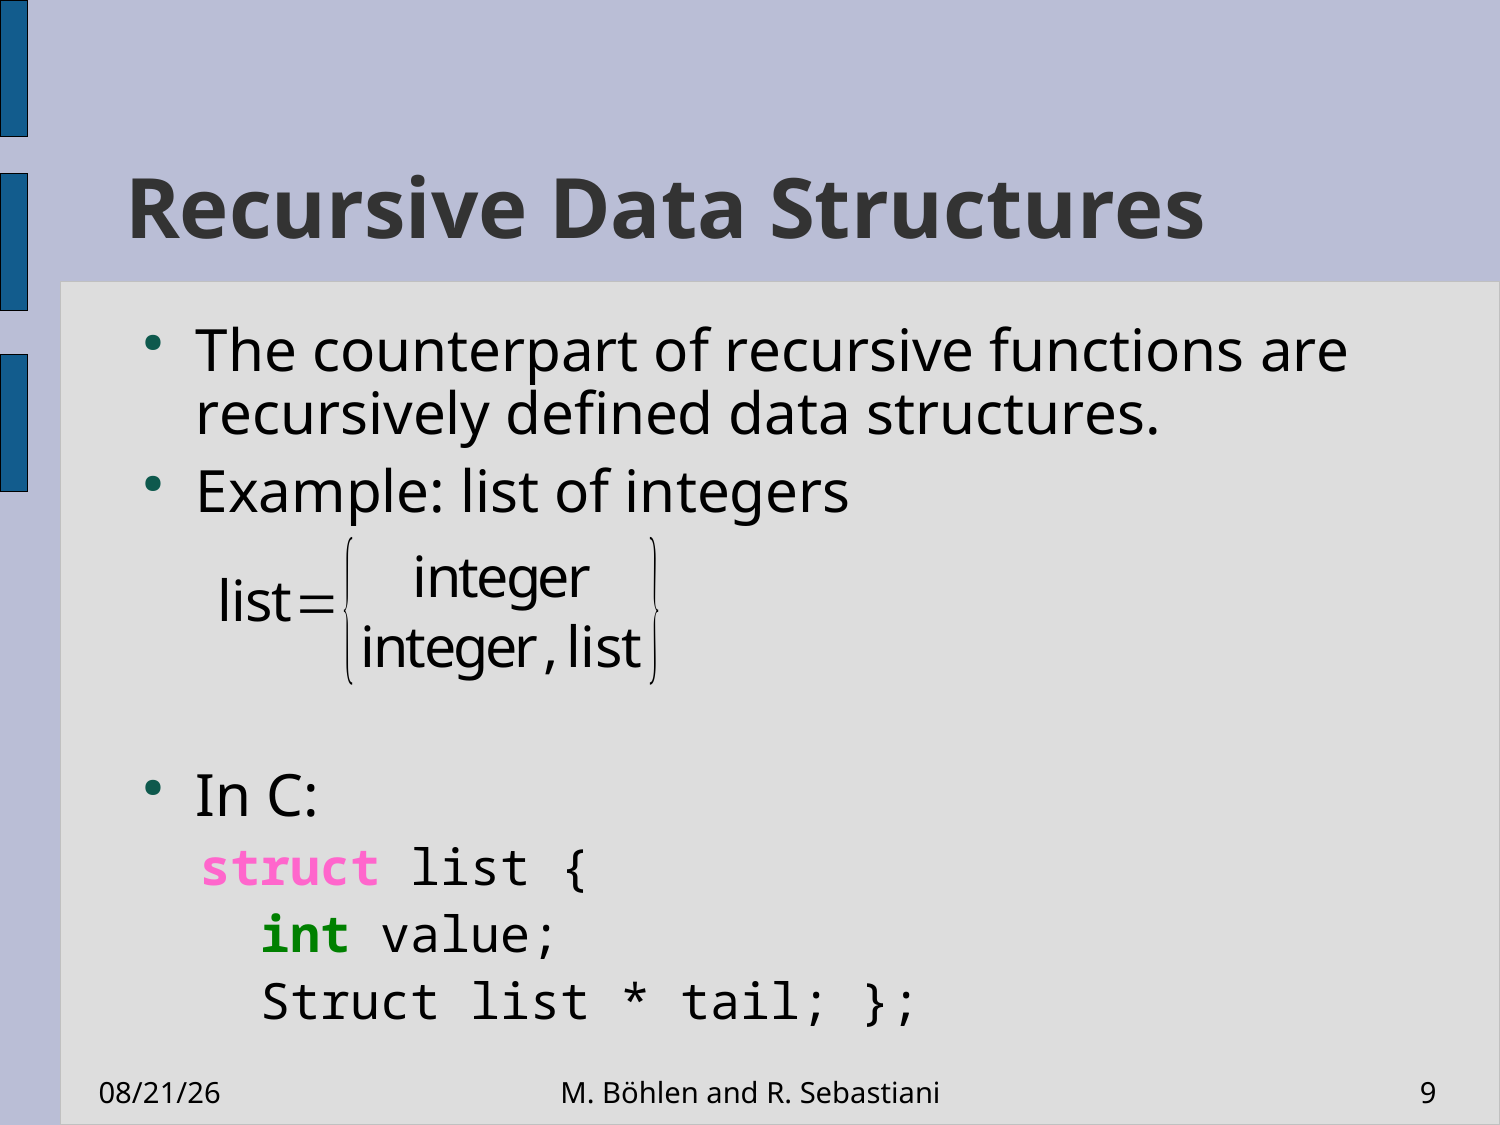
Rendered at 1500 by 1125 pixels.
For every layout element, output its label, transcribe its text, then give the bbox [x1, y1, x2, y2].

list The counterpart of recursive functions are recursively defined data structures. Example: list of integers In C: struct list { int value; Struct list * tail; }; [110, 312, 1392, 1038]
chart [209, 534, 670, 689]
title Recursive Data Structures [110, 67, 1392, 271]
